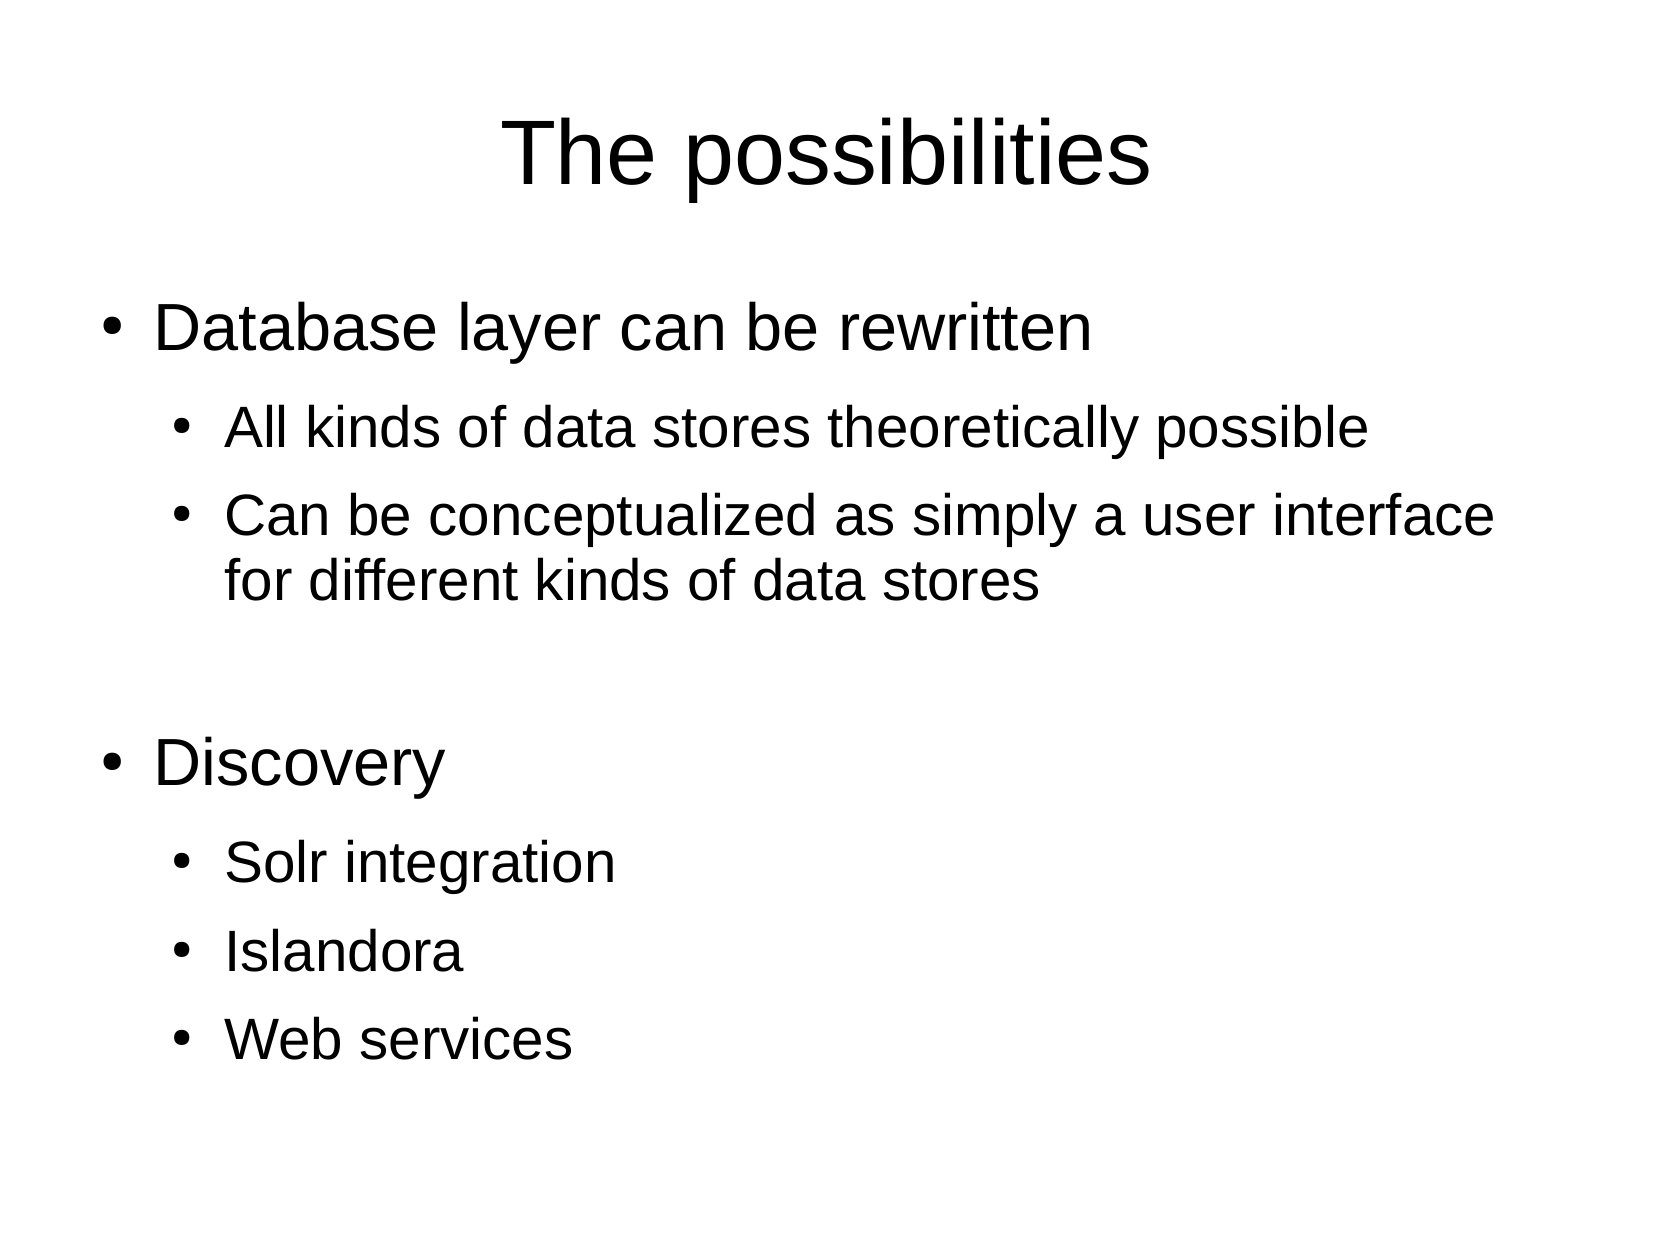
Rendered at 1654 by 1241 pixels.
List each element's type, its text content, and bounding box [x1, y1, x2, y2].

list Database layer can be rewritten All kinds of data stores theoretically possible Can be conceptualized as simply a user interface for different kinds of data stores Discovery Solr integration Islandora Web services [82, 290, 1571, 1109]
title The possibilities [82, 49, 1571, 257]
